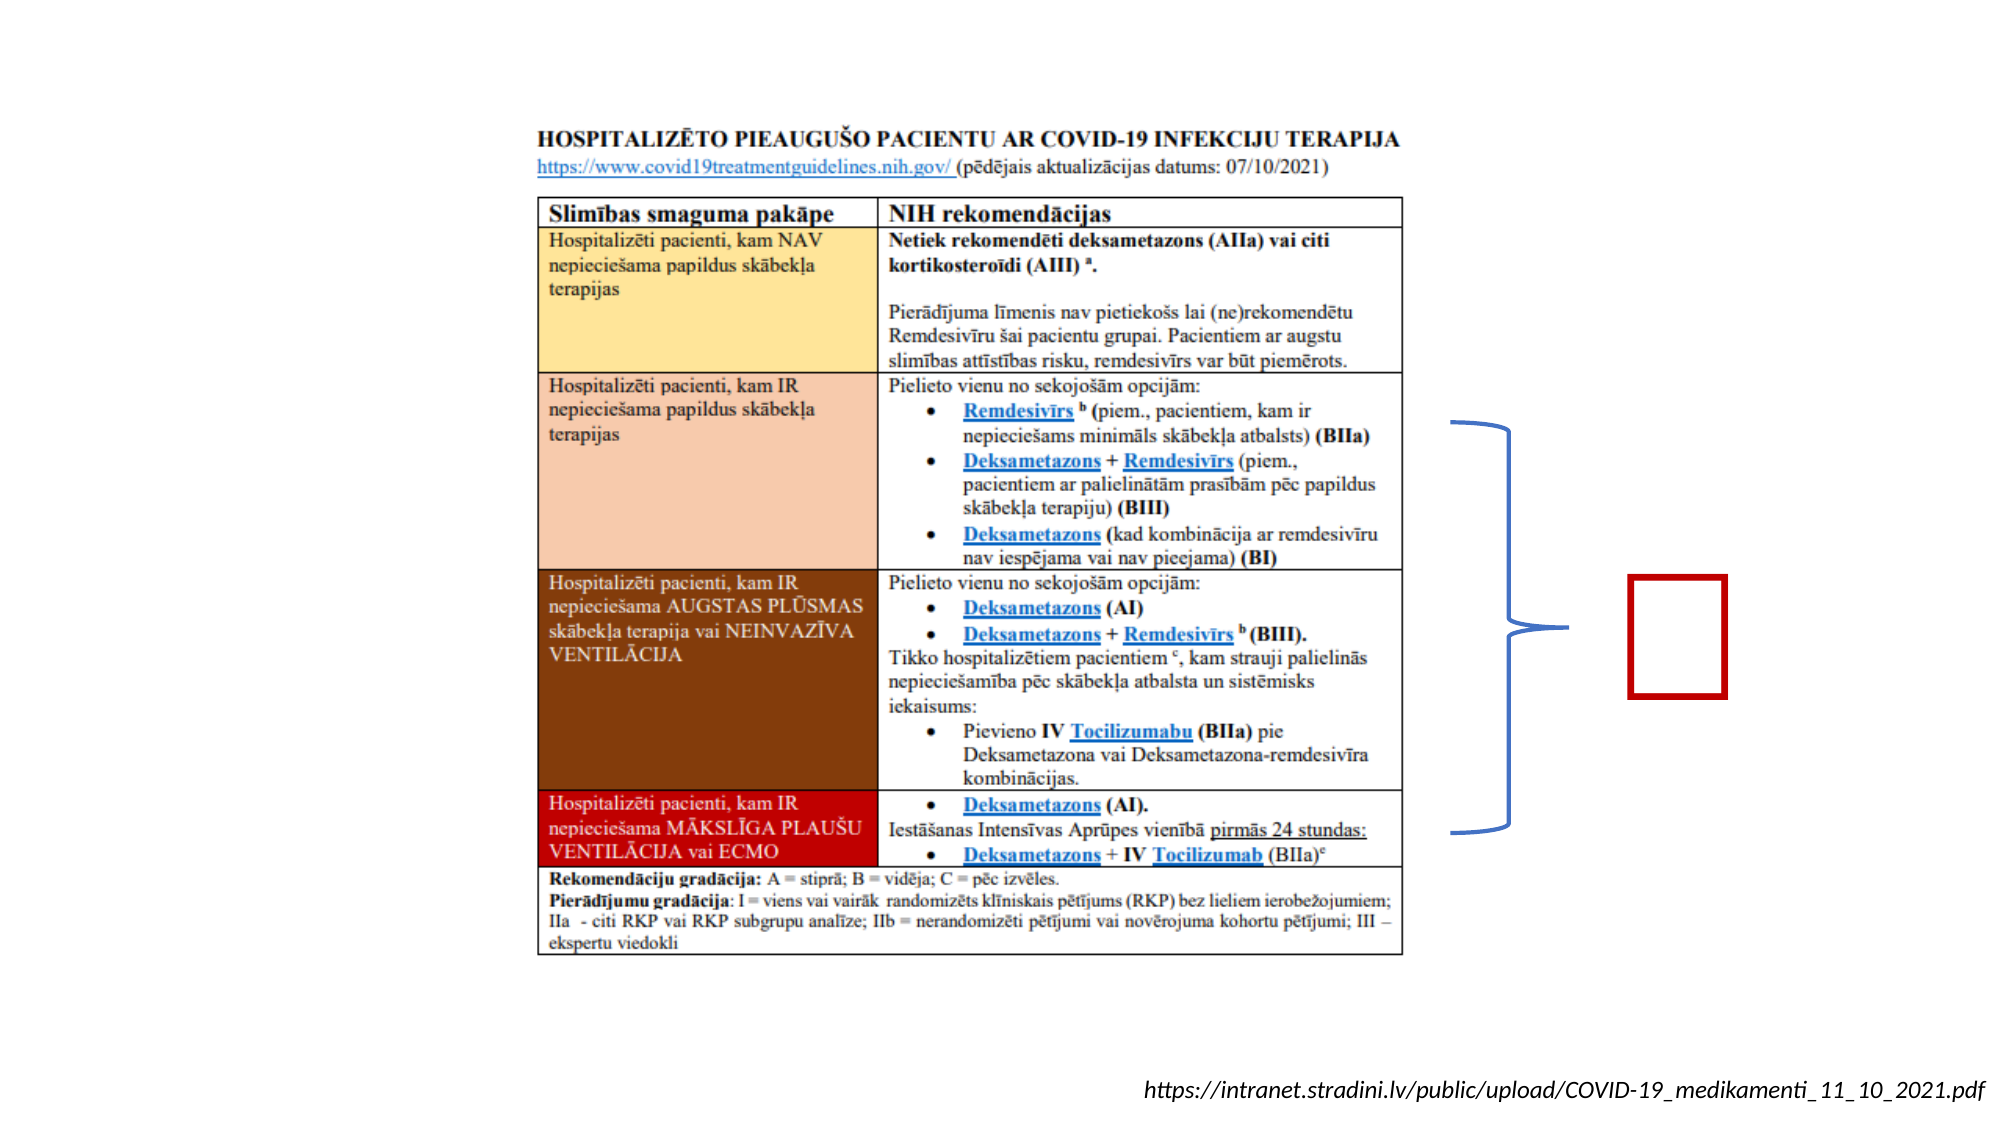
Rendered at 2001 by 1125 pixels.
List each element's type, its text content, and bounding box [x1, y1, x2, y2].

list  [1594, 534, 1685, 798]
picture [522, 111, 1408, 958]
text_box https://intranet.stradini.lv/public/upload/COVID-19_medikamenti_11_10_2021.pdf [1128, 1065, 2000, 1112]
